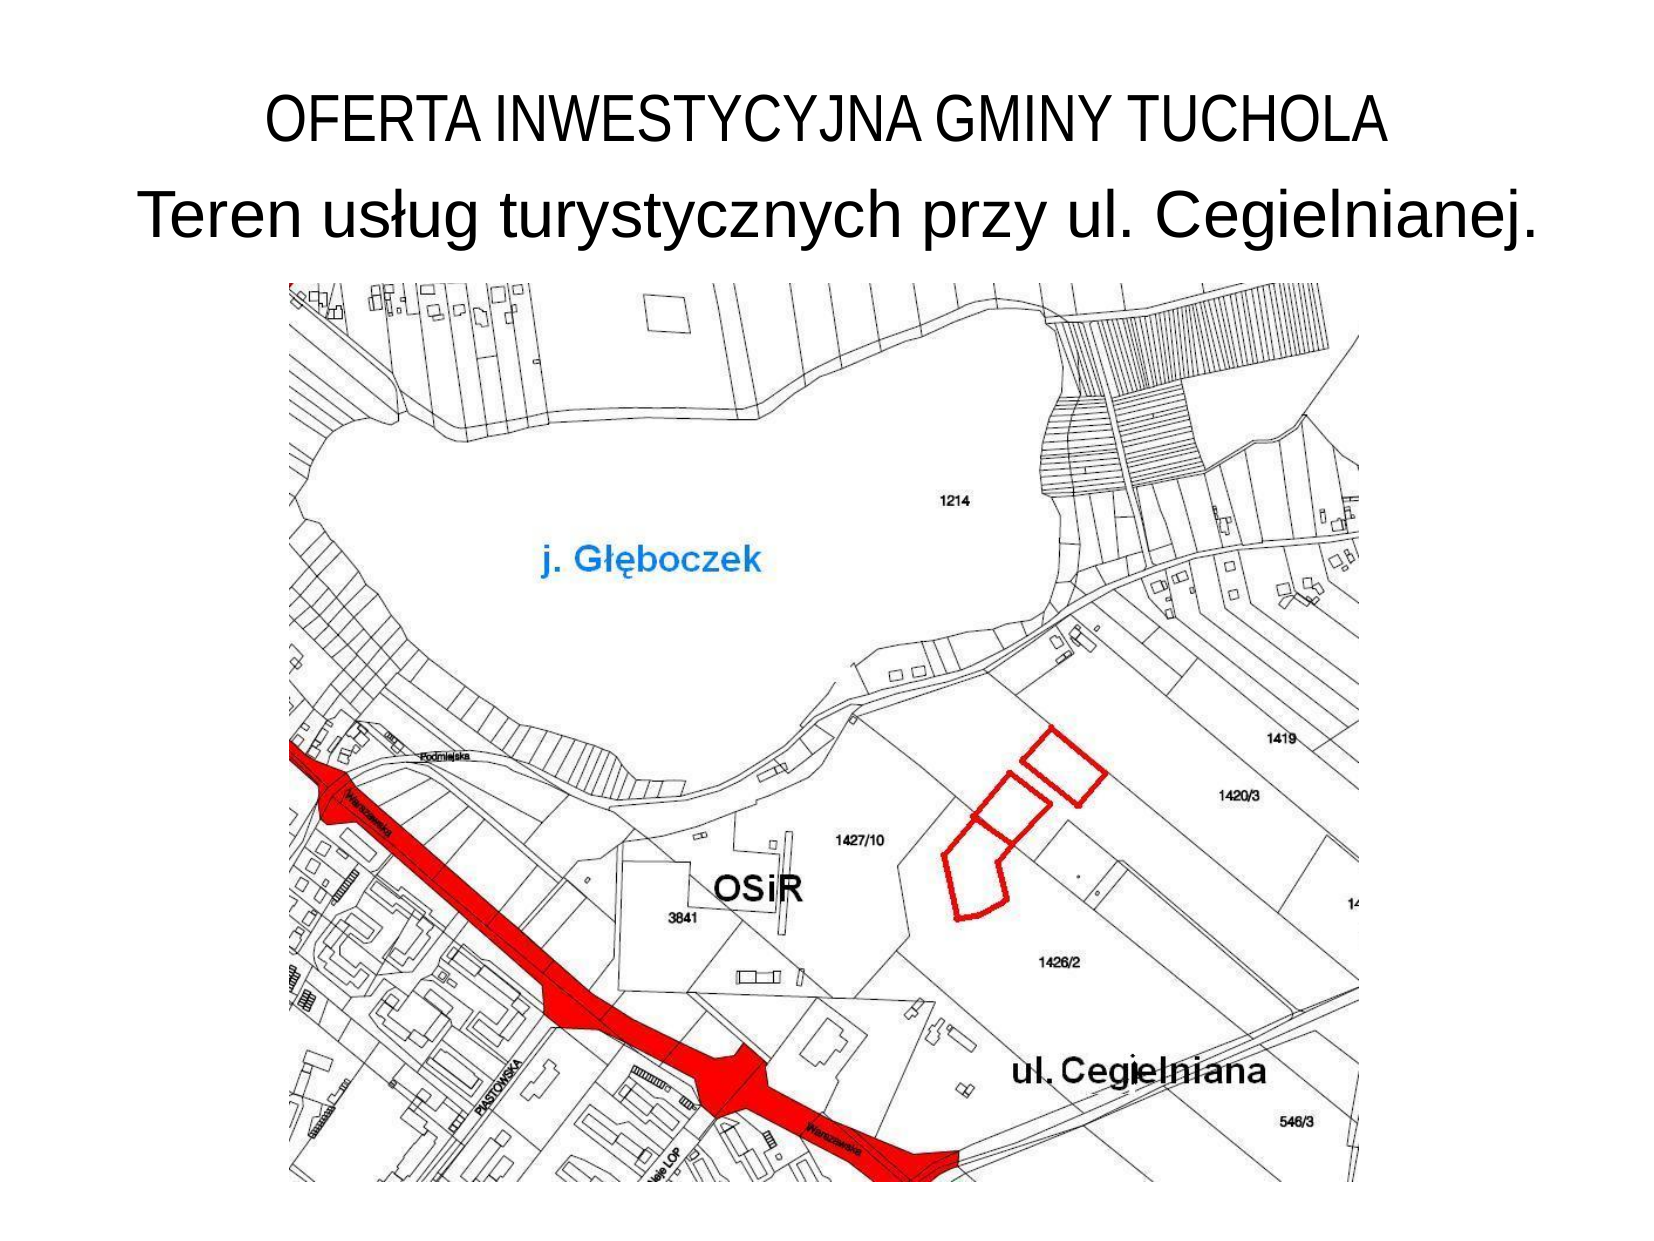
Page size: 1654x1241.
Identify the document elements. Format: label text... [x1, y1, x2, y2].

picture [289, 283, 1359, 1182]
title OFERTA INWESTYCYJNA GMINY TUCHOLA [82, 56, 1571, 177]
text_box Teren usług turystycznych przy ul. Cegielnianej. [82, 177, 1595, 304]
